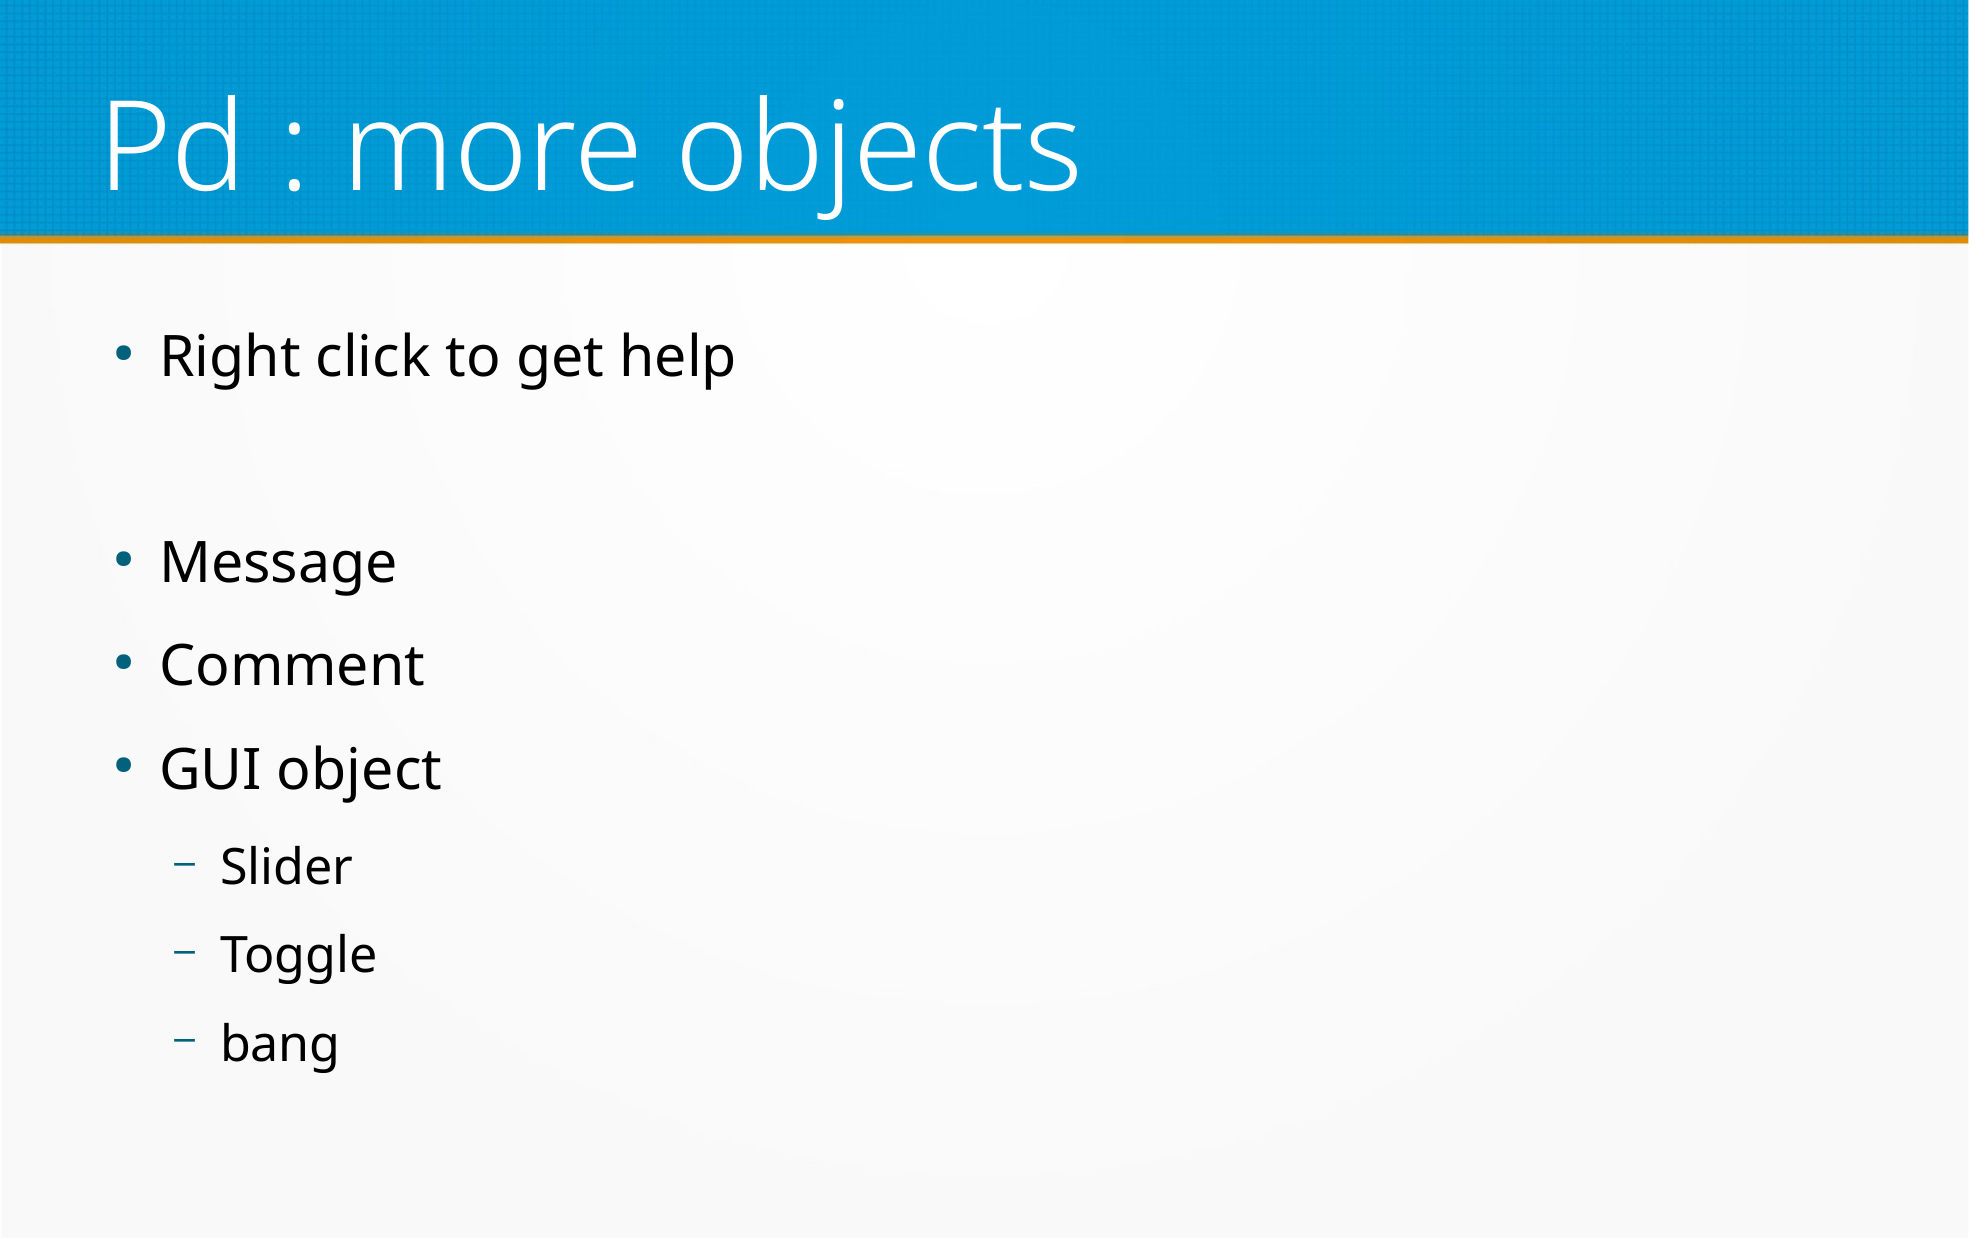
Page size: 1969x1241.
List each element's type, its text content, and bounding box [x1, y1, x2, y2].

title Pd : more objects [98, 19, 1870, 227]
picture [0, 233, 1969, 1241]
list Right click to get help Message Comment GUI object Slider Toggle bang [98, 315, 1861, 1081]
